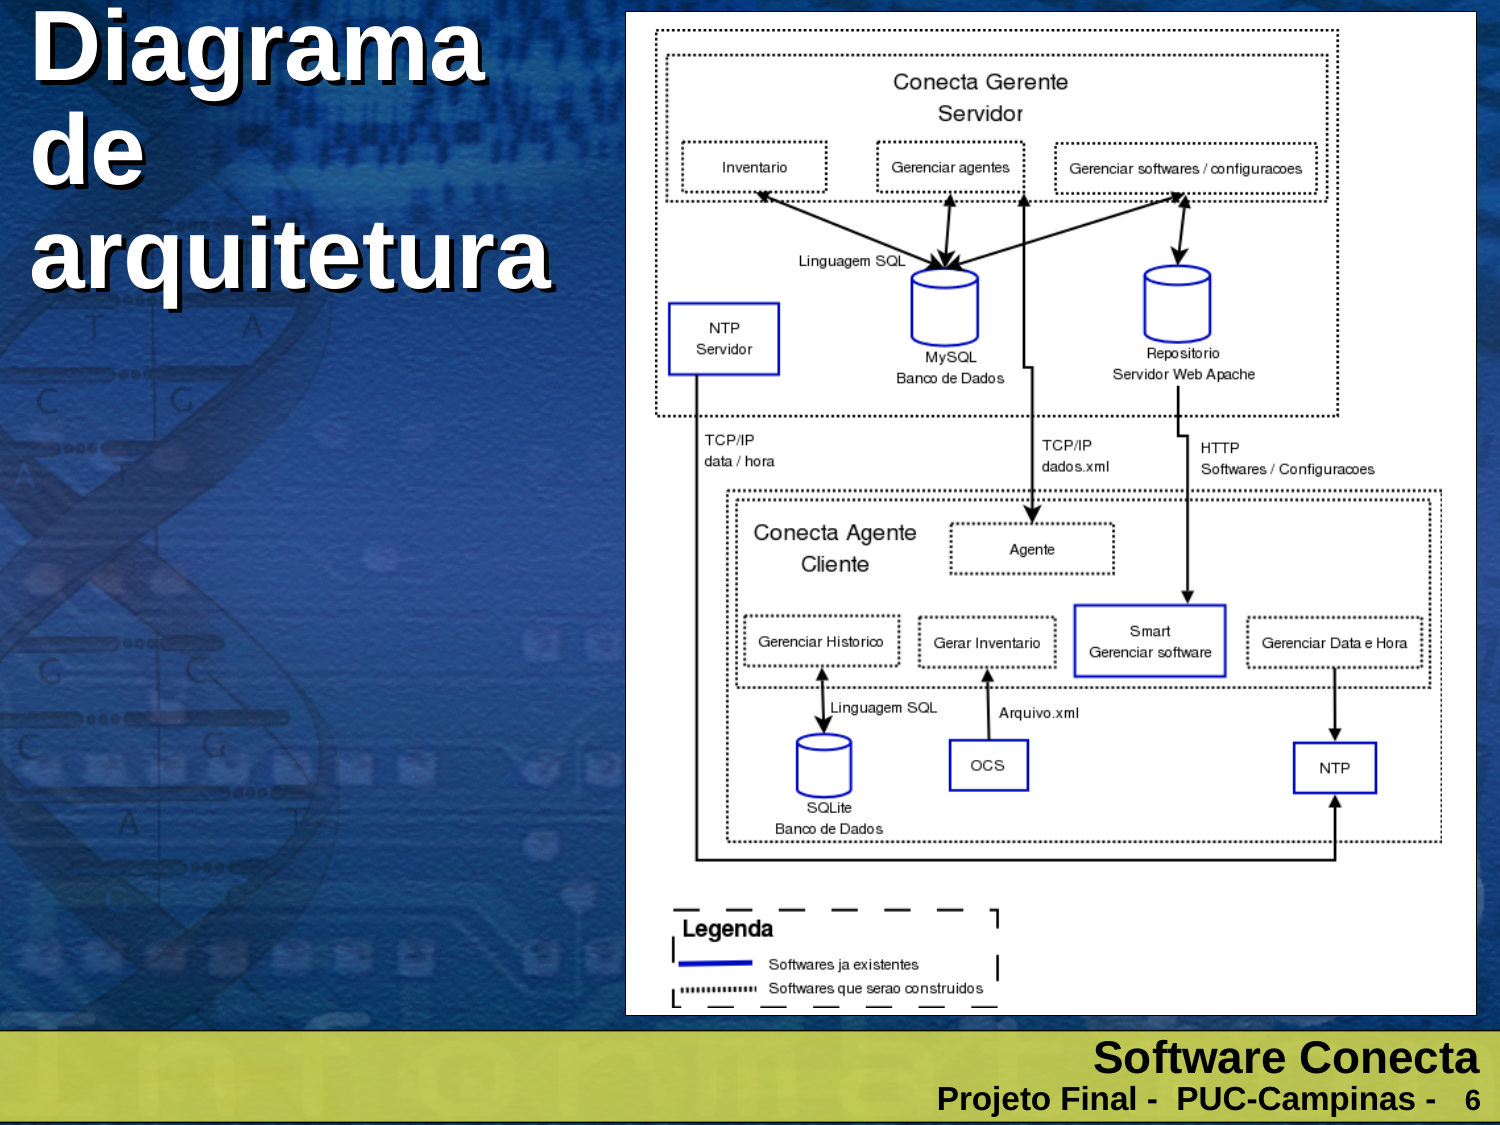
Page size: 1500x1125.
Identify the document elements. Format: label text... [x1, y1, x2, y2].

text_box [625, 11, 1477, 1016]
picture [0, 0, 1500, 1029]
title Diagrama de arquitetura [29, 0, 591, 314]
